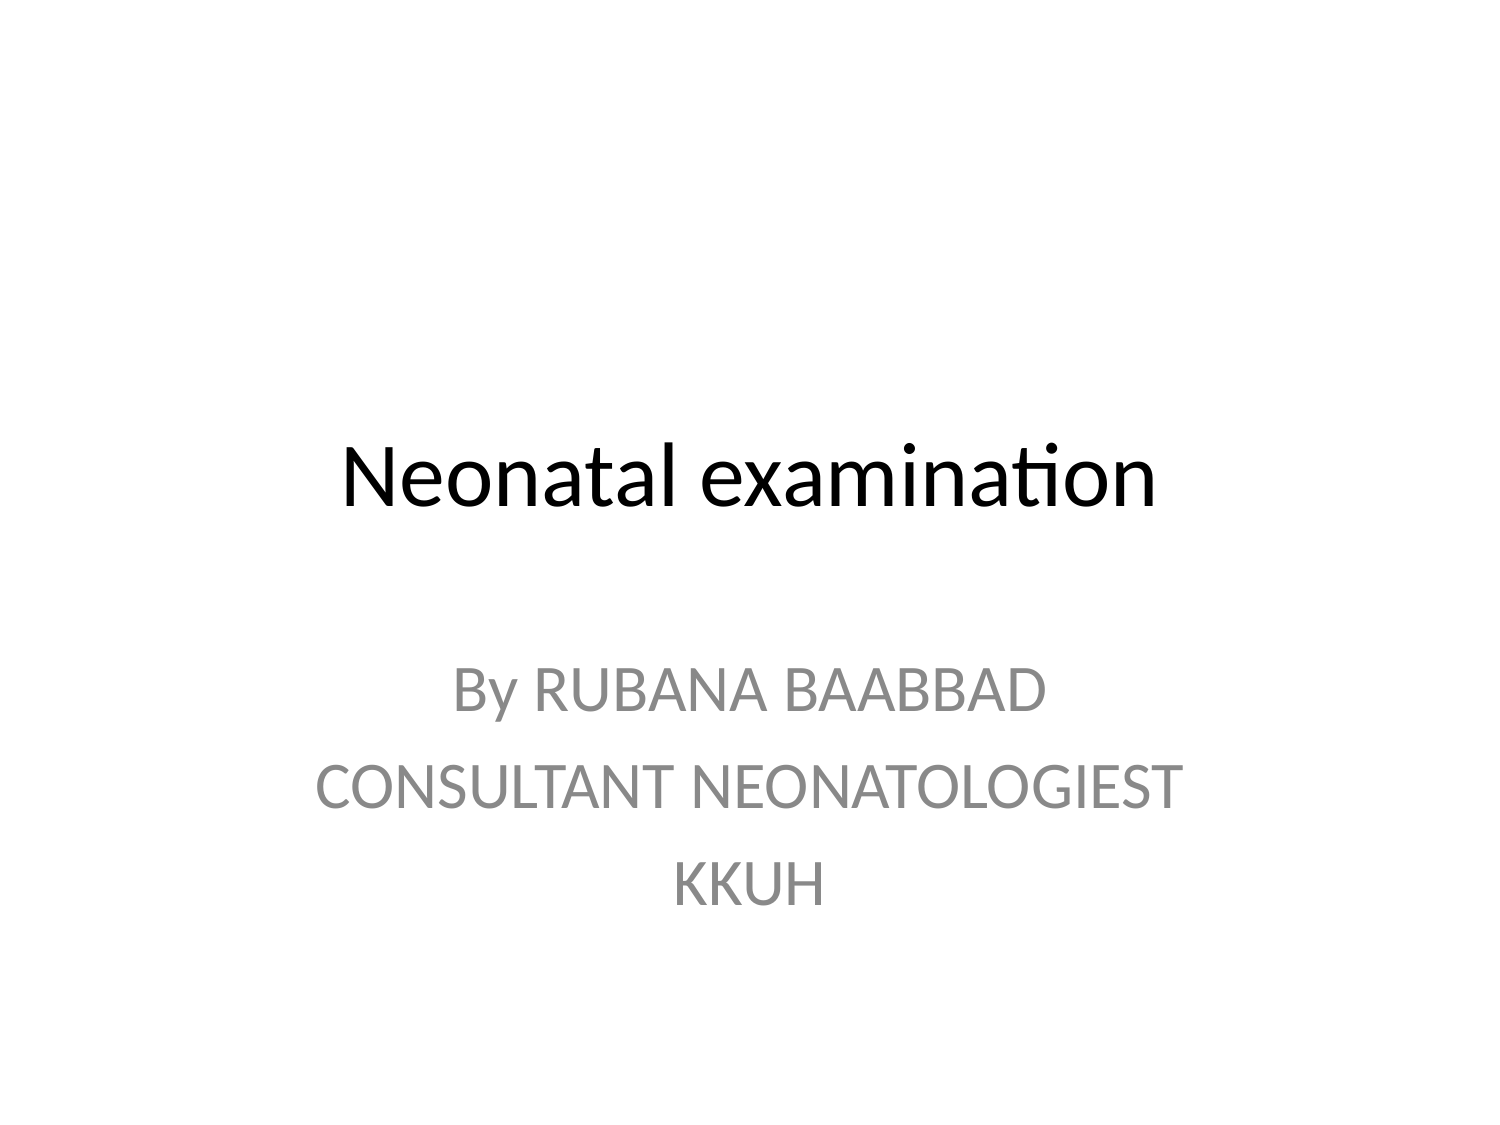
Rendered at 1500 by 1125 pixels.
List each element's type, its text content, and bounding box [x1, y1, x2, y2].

title Neonatal examination [112, 349, 1388, 591]
subtitle By RUBANA BAABBAD CONSULTANT NEONATOLOGIEST KKUH [225, 637, 1276, 925]
